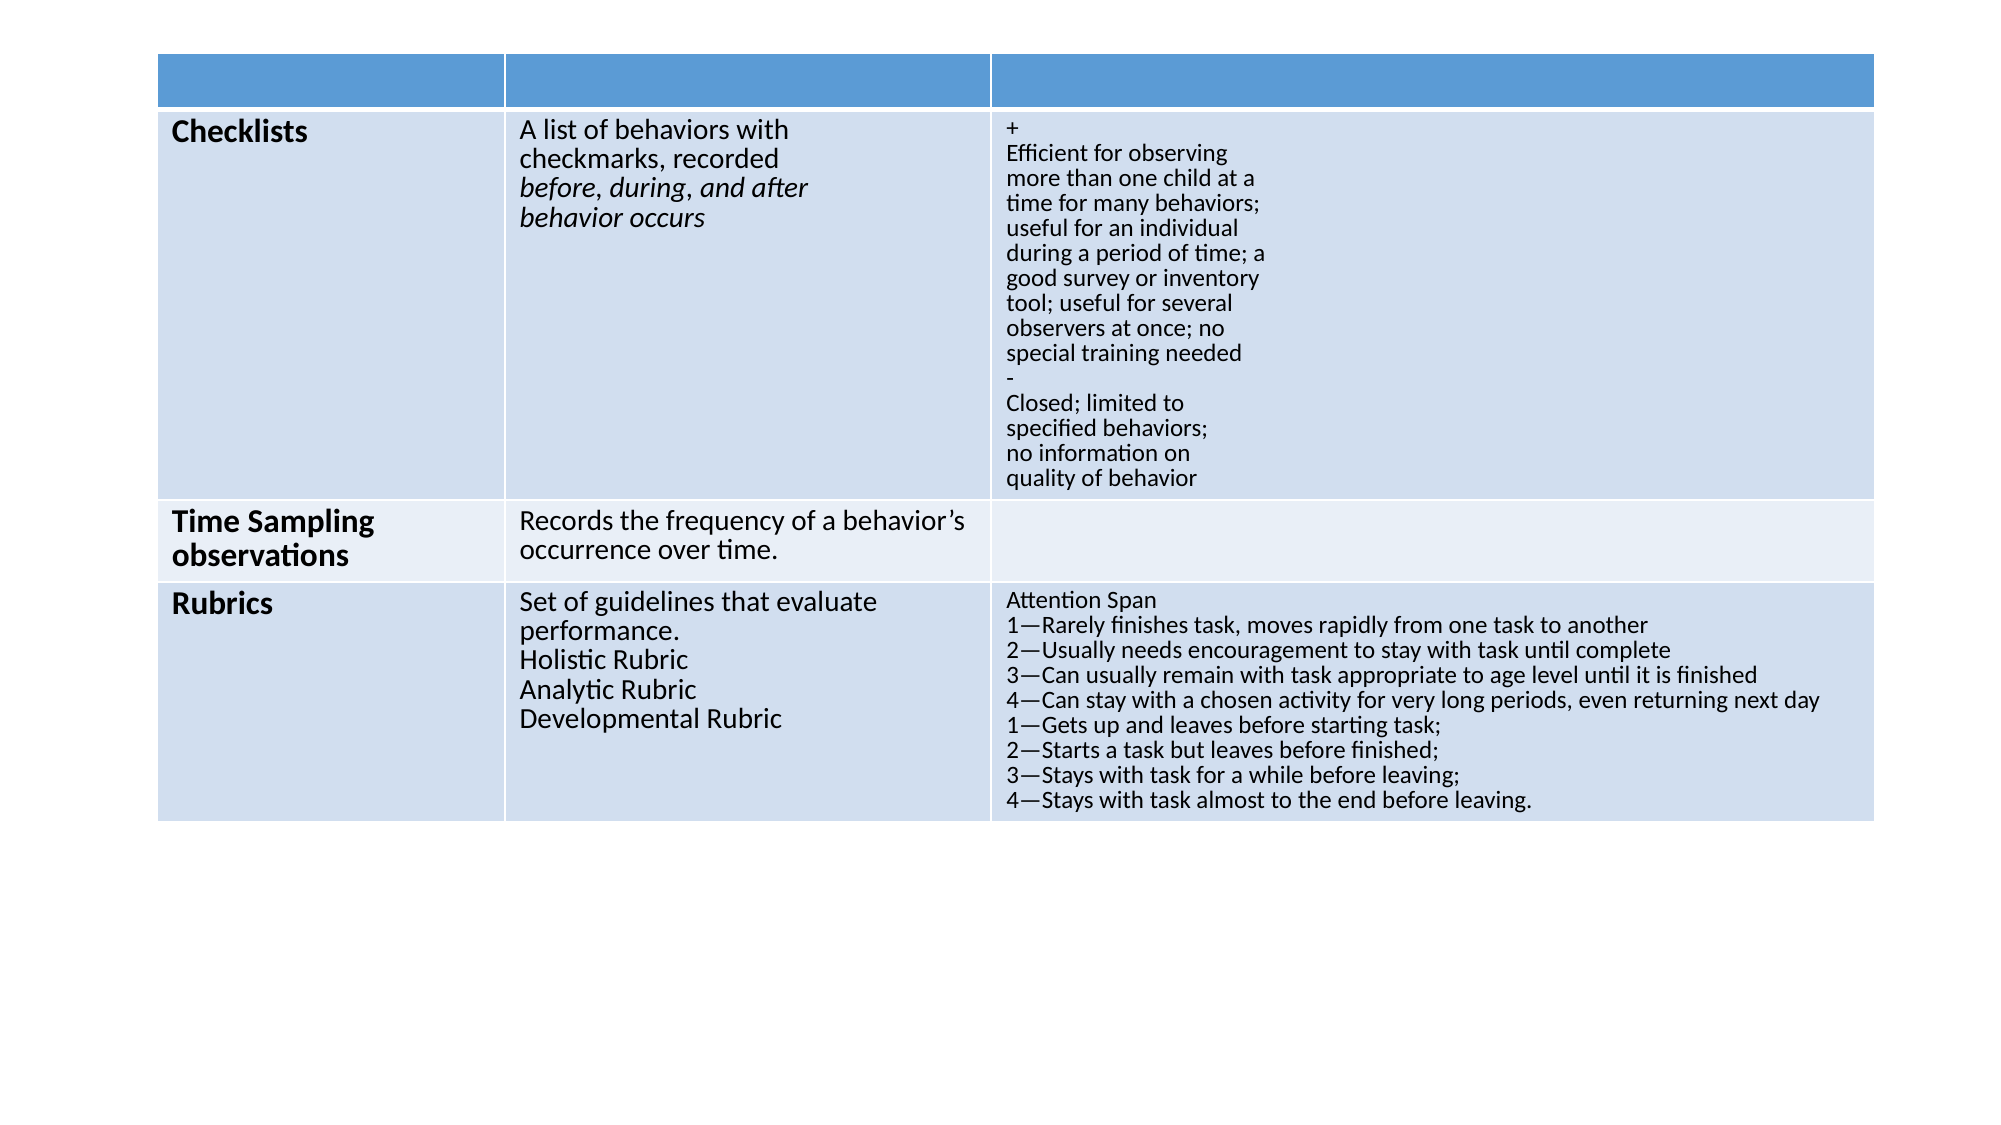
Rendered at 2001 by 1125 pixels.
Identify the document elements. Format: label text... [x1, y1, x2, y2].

table_header [158, 54, 504, 107]
table_cell + Efficient for observing more than one child at a time for many behaviors; useful for an individual during a period of time; a good survey or inventory tool; useful for several observers at once; no special training needed - Closed; limited to specified behaviors; no information on quality of behavior [992, 112, 1874, 499]
table_cell Time Sampling observations [158, 501, 504, 581]
table_header [506, 54, 990, 107]
table_cell Set of guidelines that evaluate performance. Holistic Rubric Analytic Rubric Developmental Rubric [506, 583, 990, 821]
table_header [992, 54, 1874, 107]
table_cell Records the frequency of a behavior’s occurrence over time. [506, 501, 990, 581]
table_cell A list of behaviors with checkmarks, recorded before, during, and after behavior occurs [506, 112, 990, 499]
table_cell Attention Span 1—Rarely finishes task, moves rapidly from one task to another 2—Usually needs encouragement to stay with task until complete 3—Can usually remain with task appropriate to age level until it is finished 4—Can stay with a chosen activity for very long periods, even returning next day 1—Gets up and leaves before starting task; 2—Starts a task but leaves before finished; 3—Stays with task for a while before leaving; 4—Stays with task almost to the end before leaving. [992, 583, 1874, 821]
table_cell Checklists [158, 112, 504, 499]
table_cell Rubrics [158, 583, 504, 821]
table_cell [992, 501, 1874, 581]
